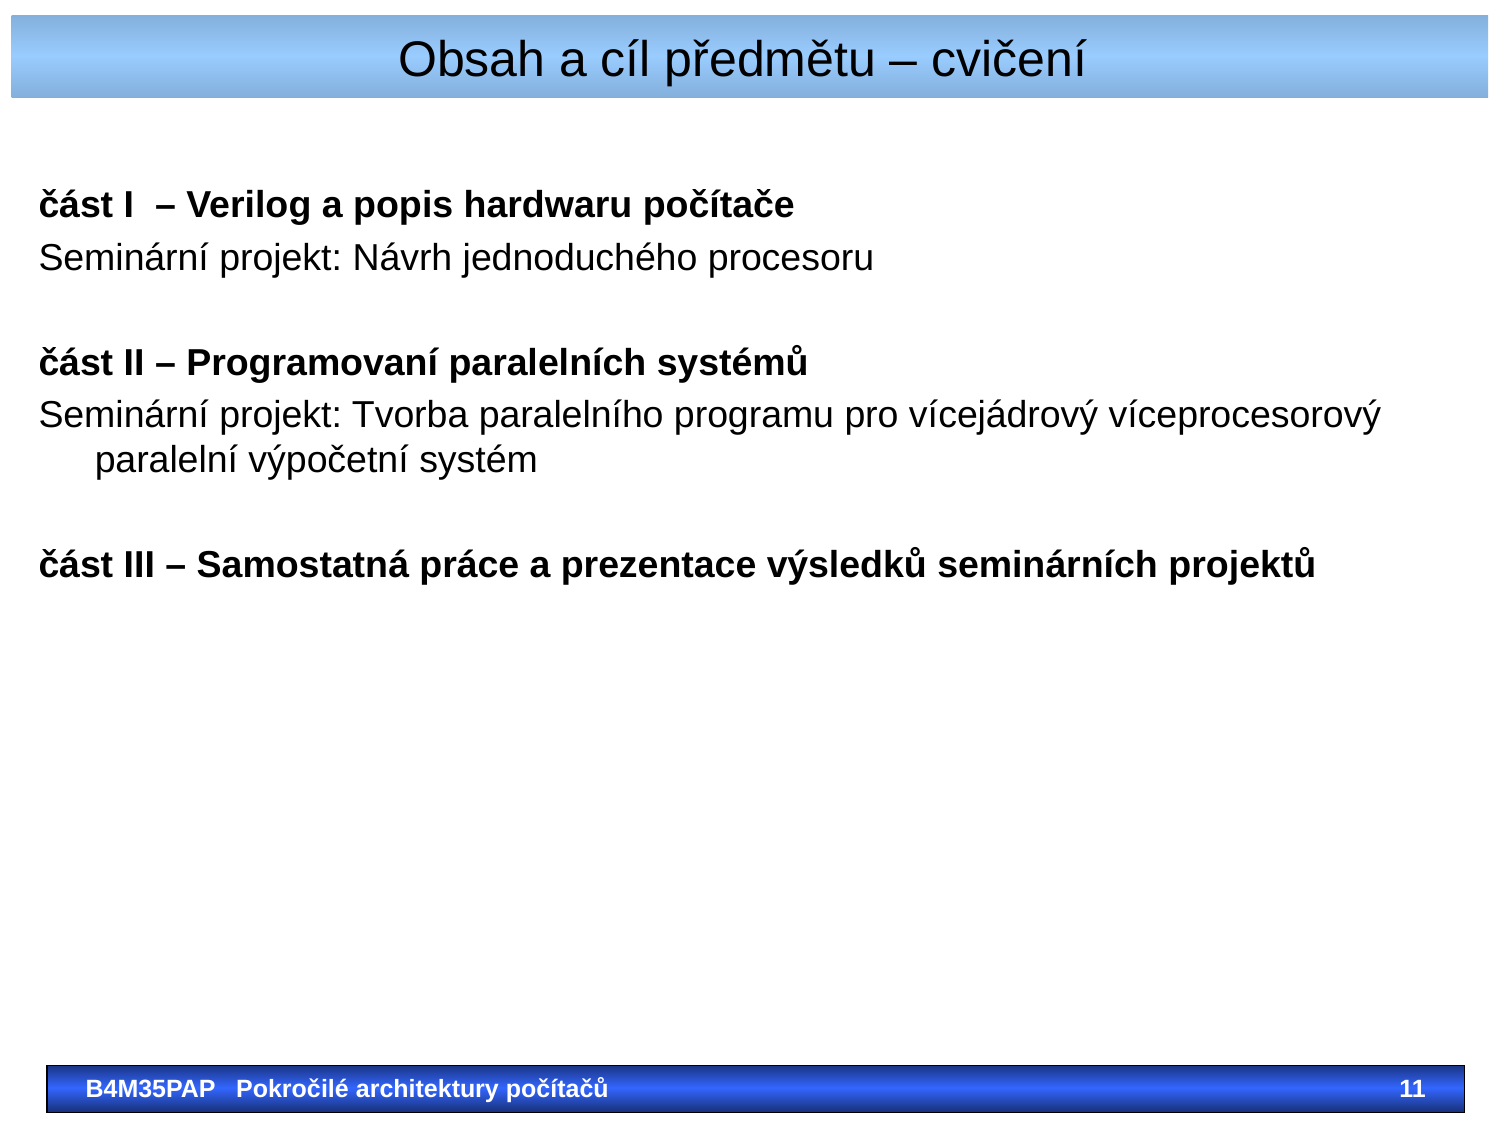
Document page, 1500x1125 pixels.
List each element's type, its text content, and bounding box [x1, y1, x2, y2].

footer B4M35PAP Pokročilé architektury počítačů [70, 1065, 1429, 1113]
list část I – Verilog a popis hardwaru počítače Seminární projekt: Návrh jednoduchého procesoru část II – Programovaní paralelních systémů Seminární projekt: Tvorba paralelního programu pro vícejádrový víceprocesorový paralelní výpočetní systém část III – Samostatná práce a prezentace výsledků seminárních projektů [23, 172, 1477, 1000]
slide_number <number> [1346, 1065, 1441, 1112]
title Obsah a cíl předmětu – cvičení [11, 15, 1489, 98]
